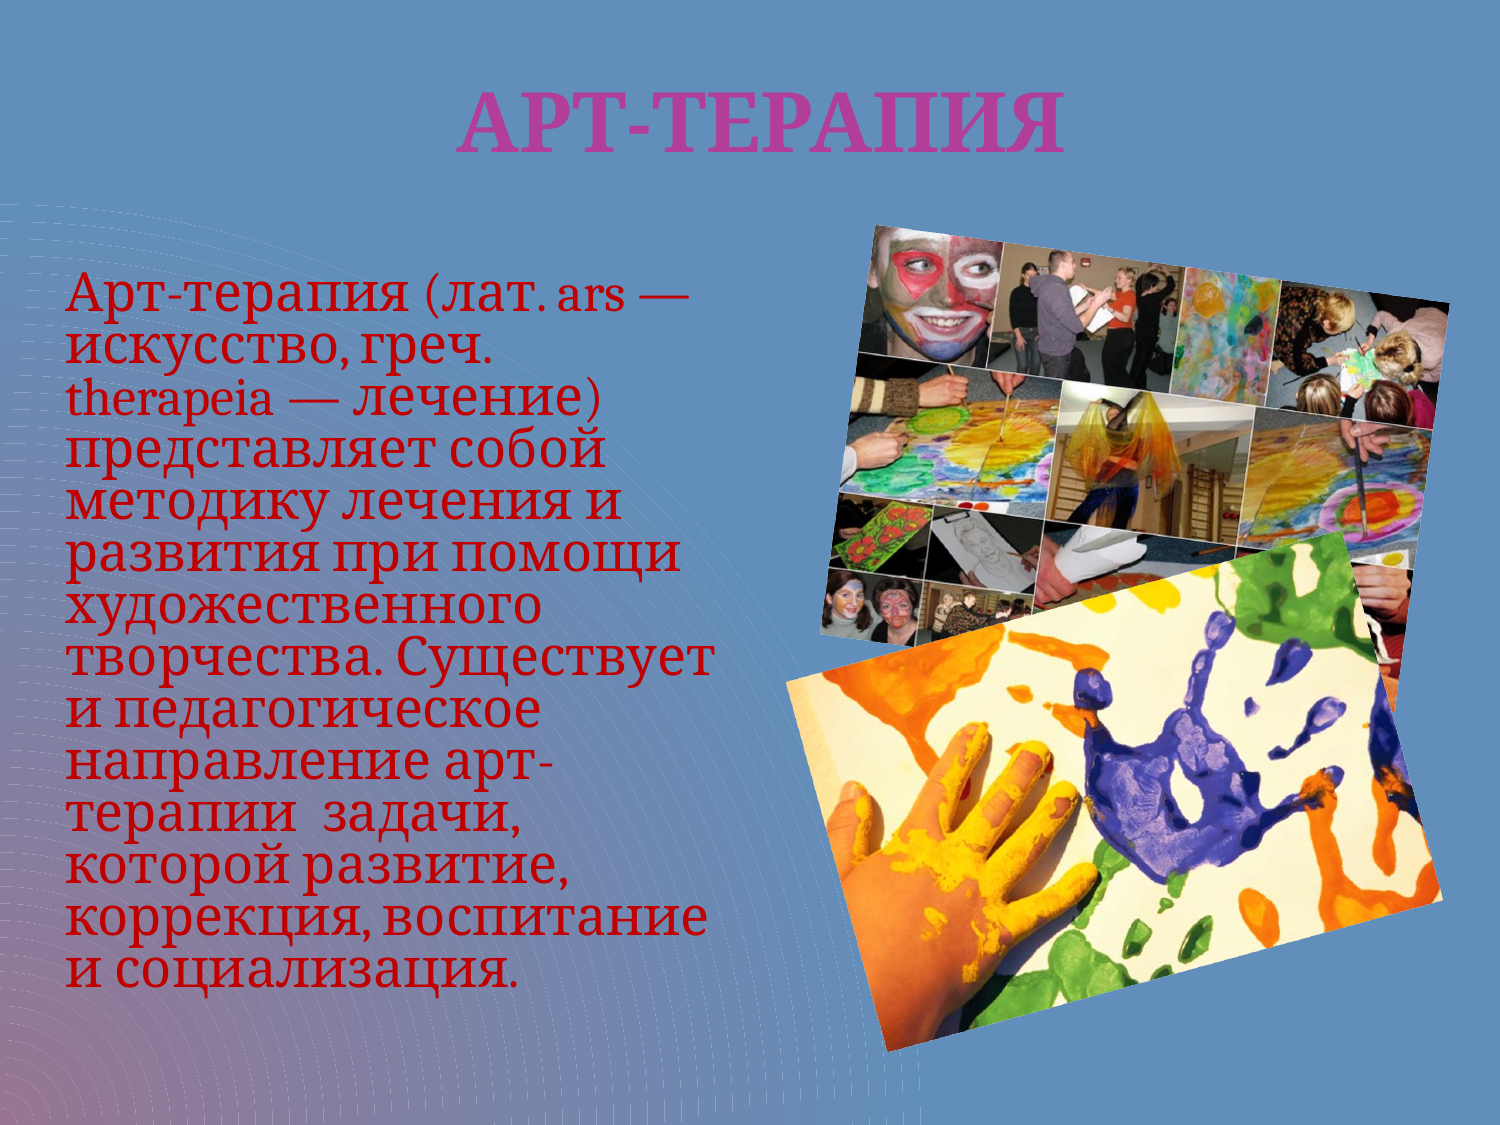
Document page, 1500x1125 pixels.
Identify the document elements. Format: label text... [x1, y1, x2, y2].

title Арт-терапия [49, 42, 1475, 197]
list Арт-терапия (лат. ars — искусство, греч. therapeia — лечение) представляет собой методику лечения и развития при помощи художественного творчества. Существует и педагогическое направление арт-терапии задачи, которой развитие, коррекция, воспитание и социализация. [50, 262, 738, 1038]
picture [785, 224, 1450, 1052]
